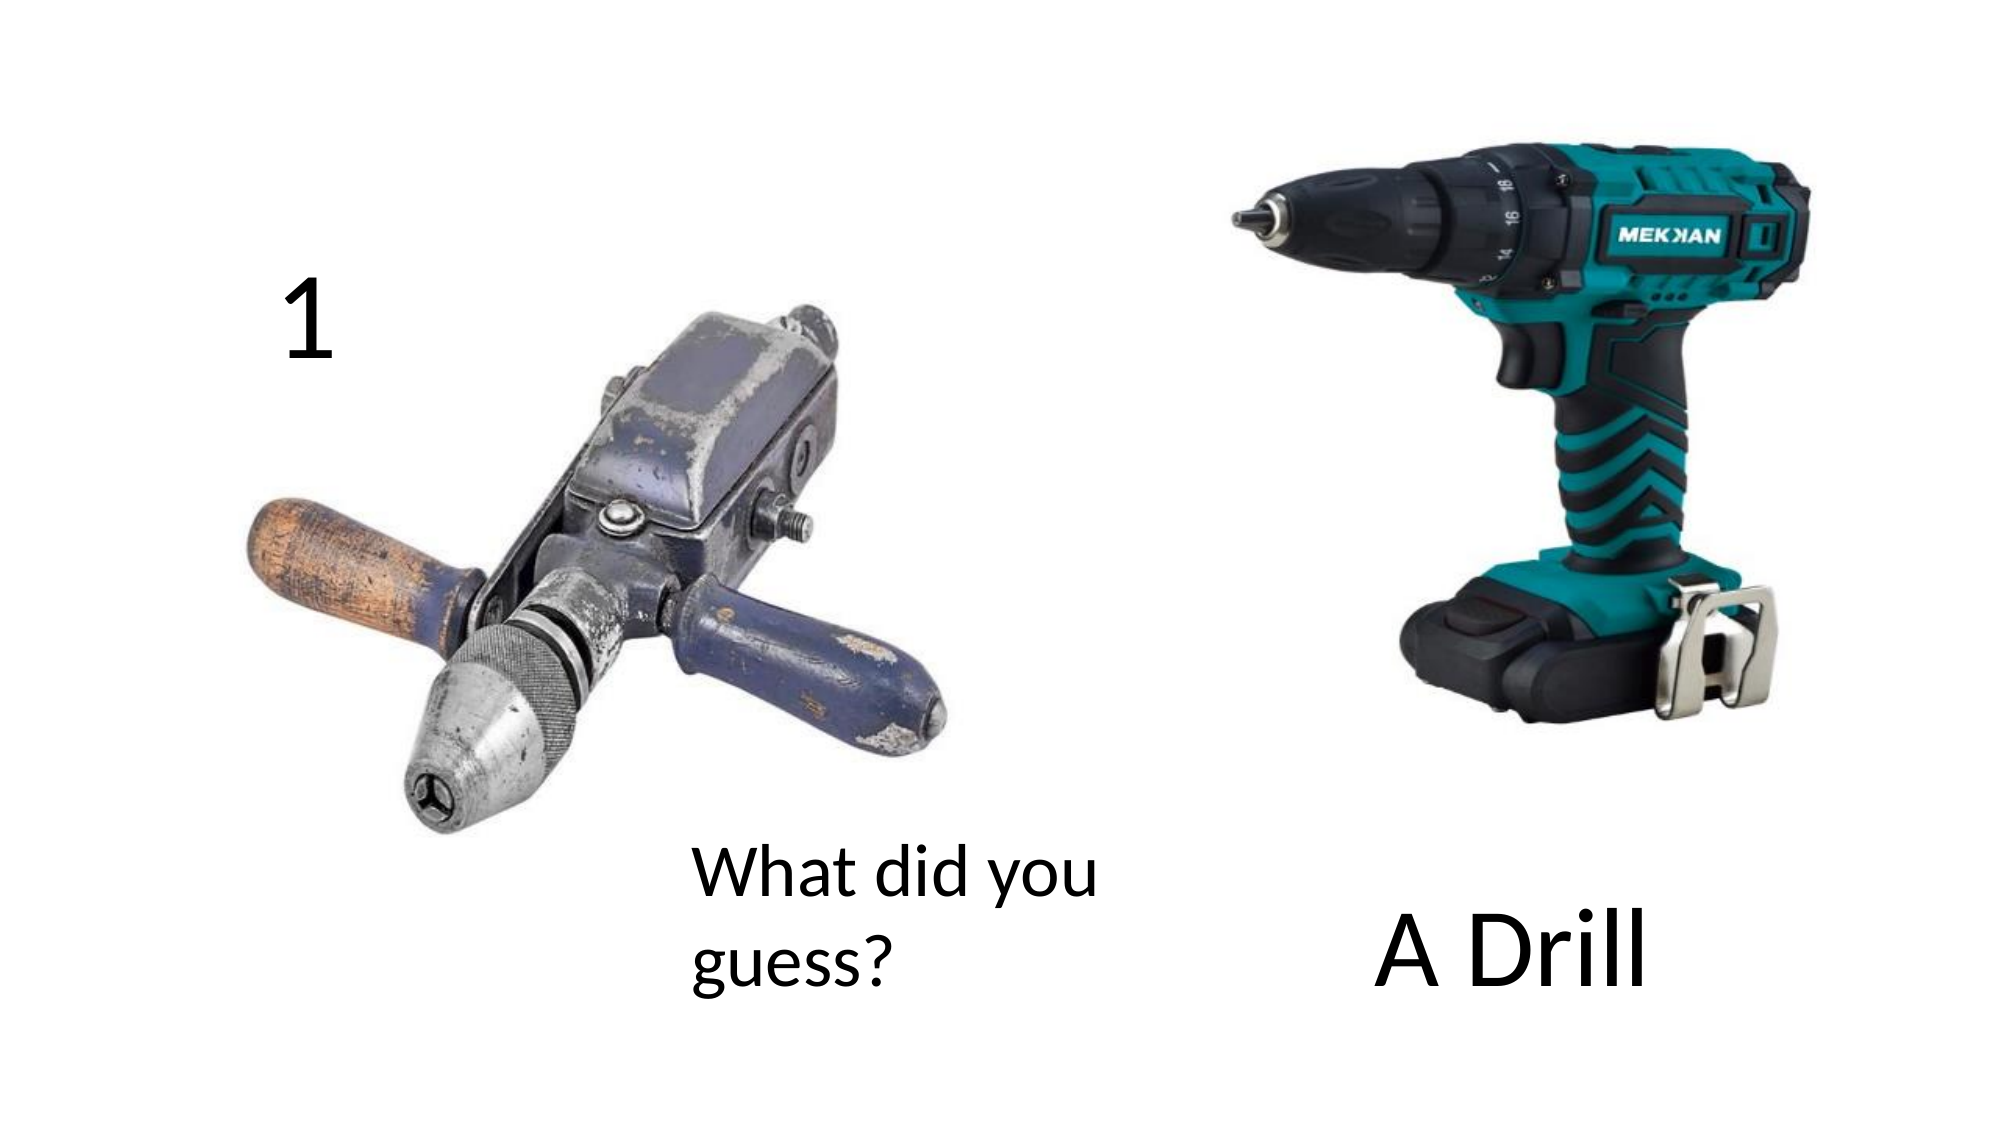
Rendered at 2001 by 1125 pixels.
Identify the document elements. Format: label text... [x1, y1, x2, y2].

text_box 1 [259, 225, 354, 393]
text_box What did you guess? [676, 813, 1165, 1011]
text_box A Drill [1359, 866, 1670, 1019]
picture [139, 0, 2000, 942]
